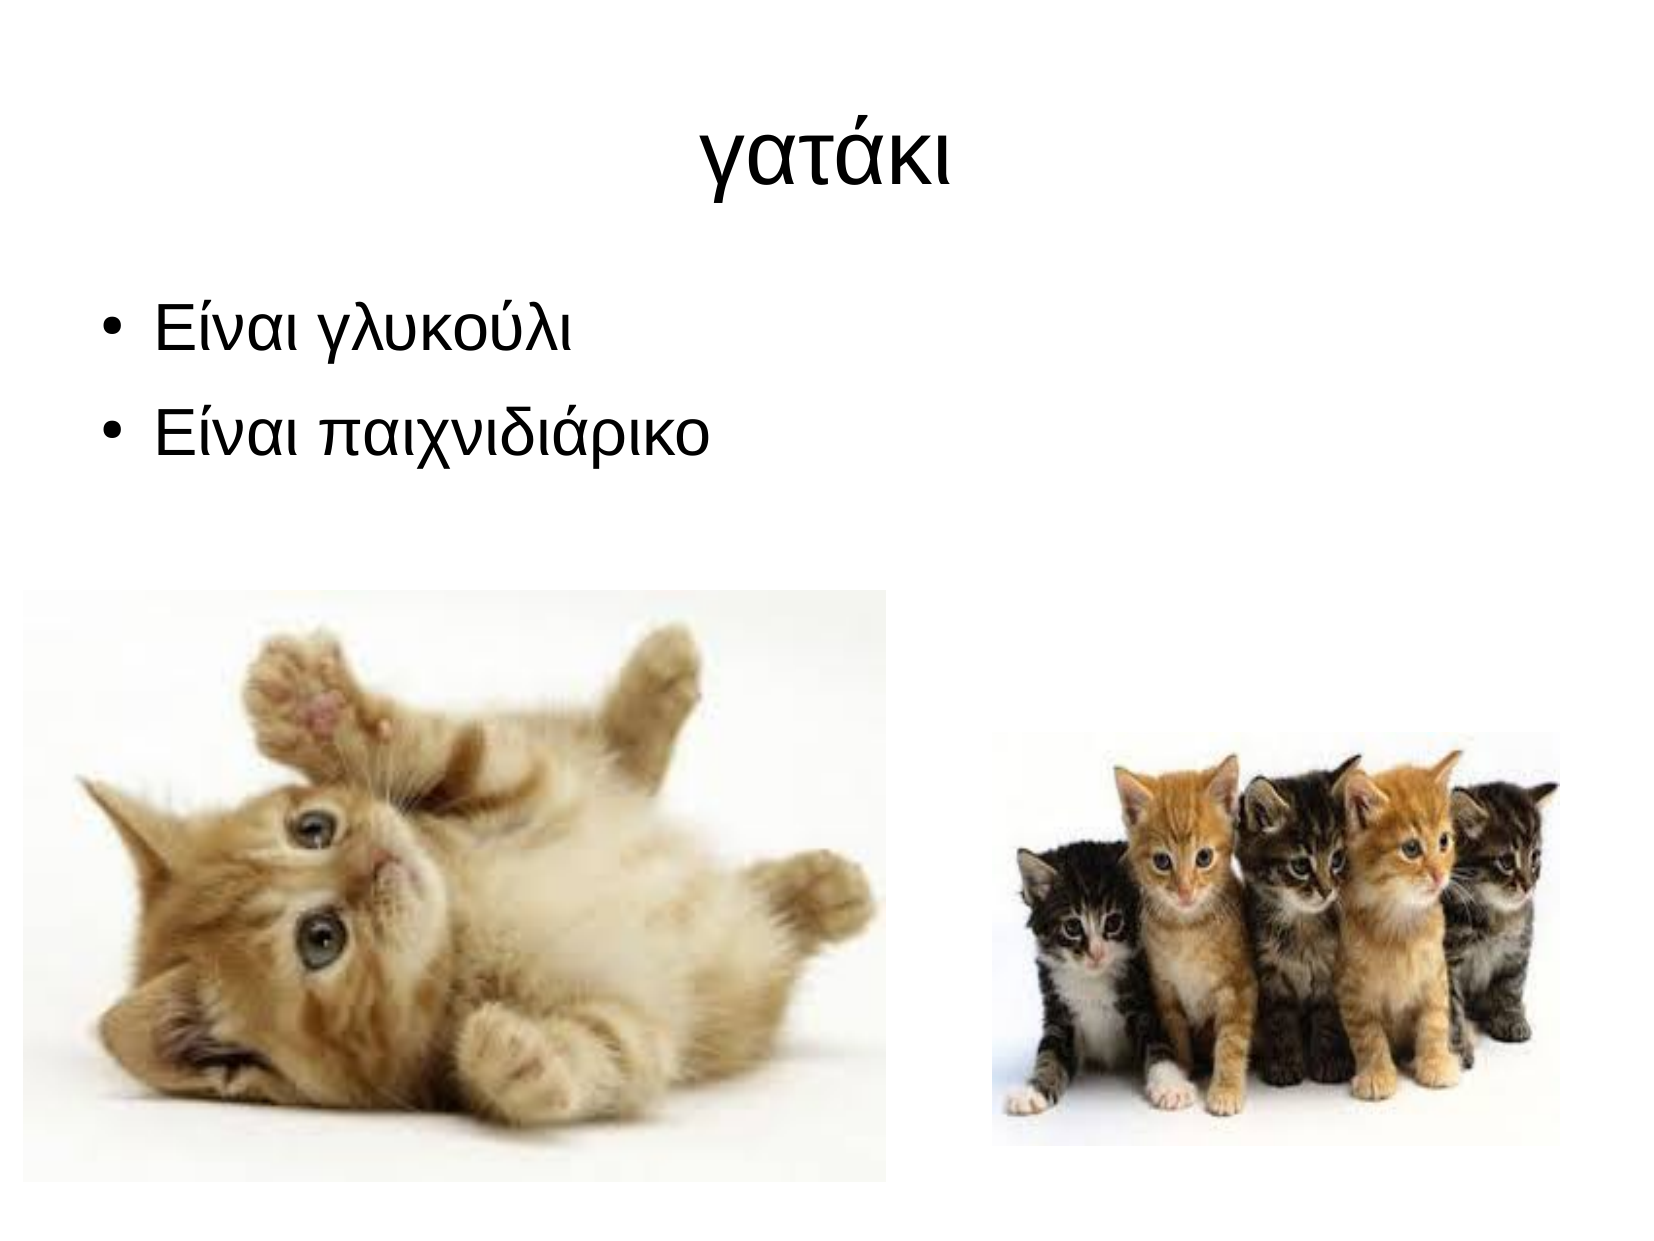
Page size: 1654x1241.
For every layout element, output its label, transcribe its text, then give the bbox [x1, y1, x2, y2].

picture [23, 590, 886, 1182]
title γατάκι [82, 49, 1571, 257]
picture [992, 732, 1560, 1146]
list Είναι γλυκούλι Είναι παιχνιδιάρικο [82, 290, 1571, 1109]
